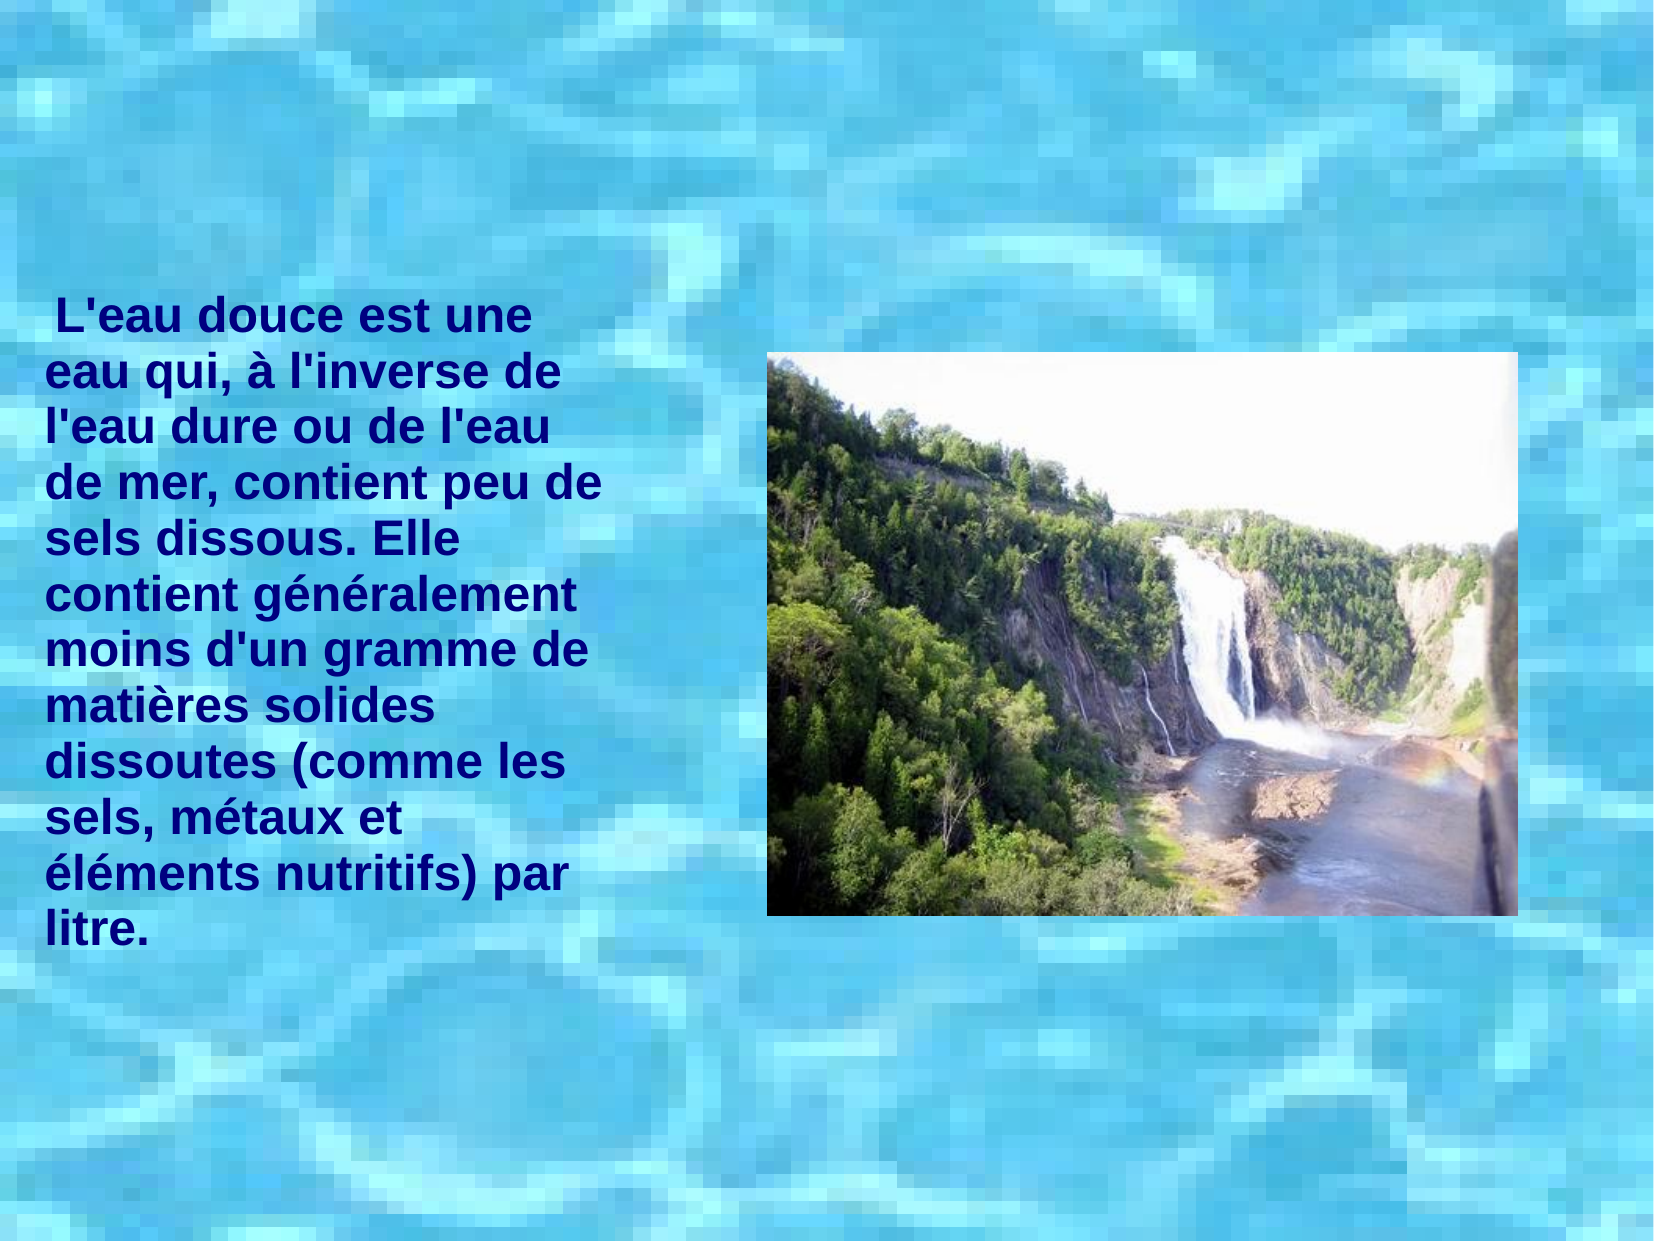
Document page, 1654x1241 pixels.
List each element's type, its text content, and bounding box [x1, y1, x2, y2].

text_box L'eau douce est une eau qui, à l'inverse de l'eau dure ou de l'eau de mer, contient peu de sels dissous. Elle contient généralement moins d'un gramme de matières solides dissoutes (comme les sels, métaux et éléments nutritifs) par litre. [29, 279, 621, 979]
picture [0, 0, 1654, 1241]
